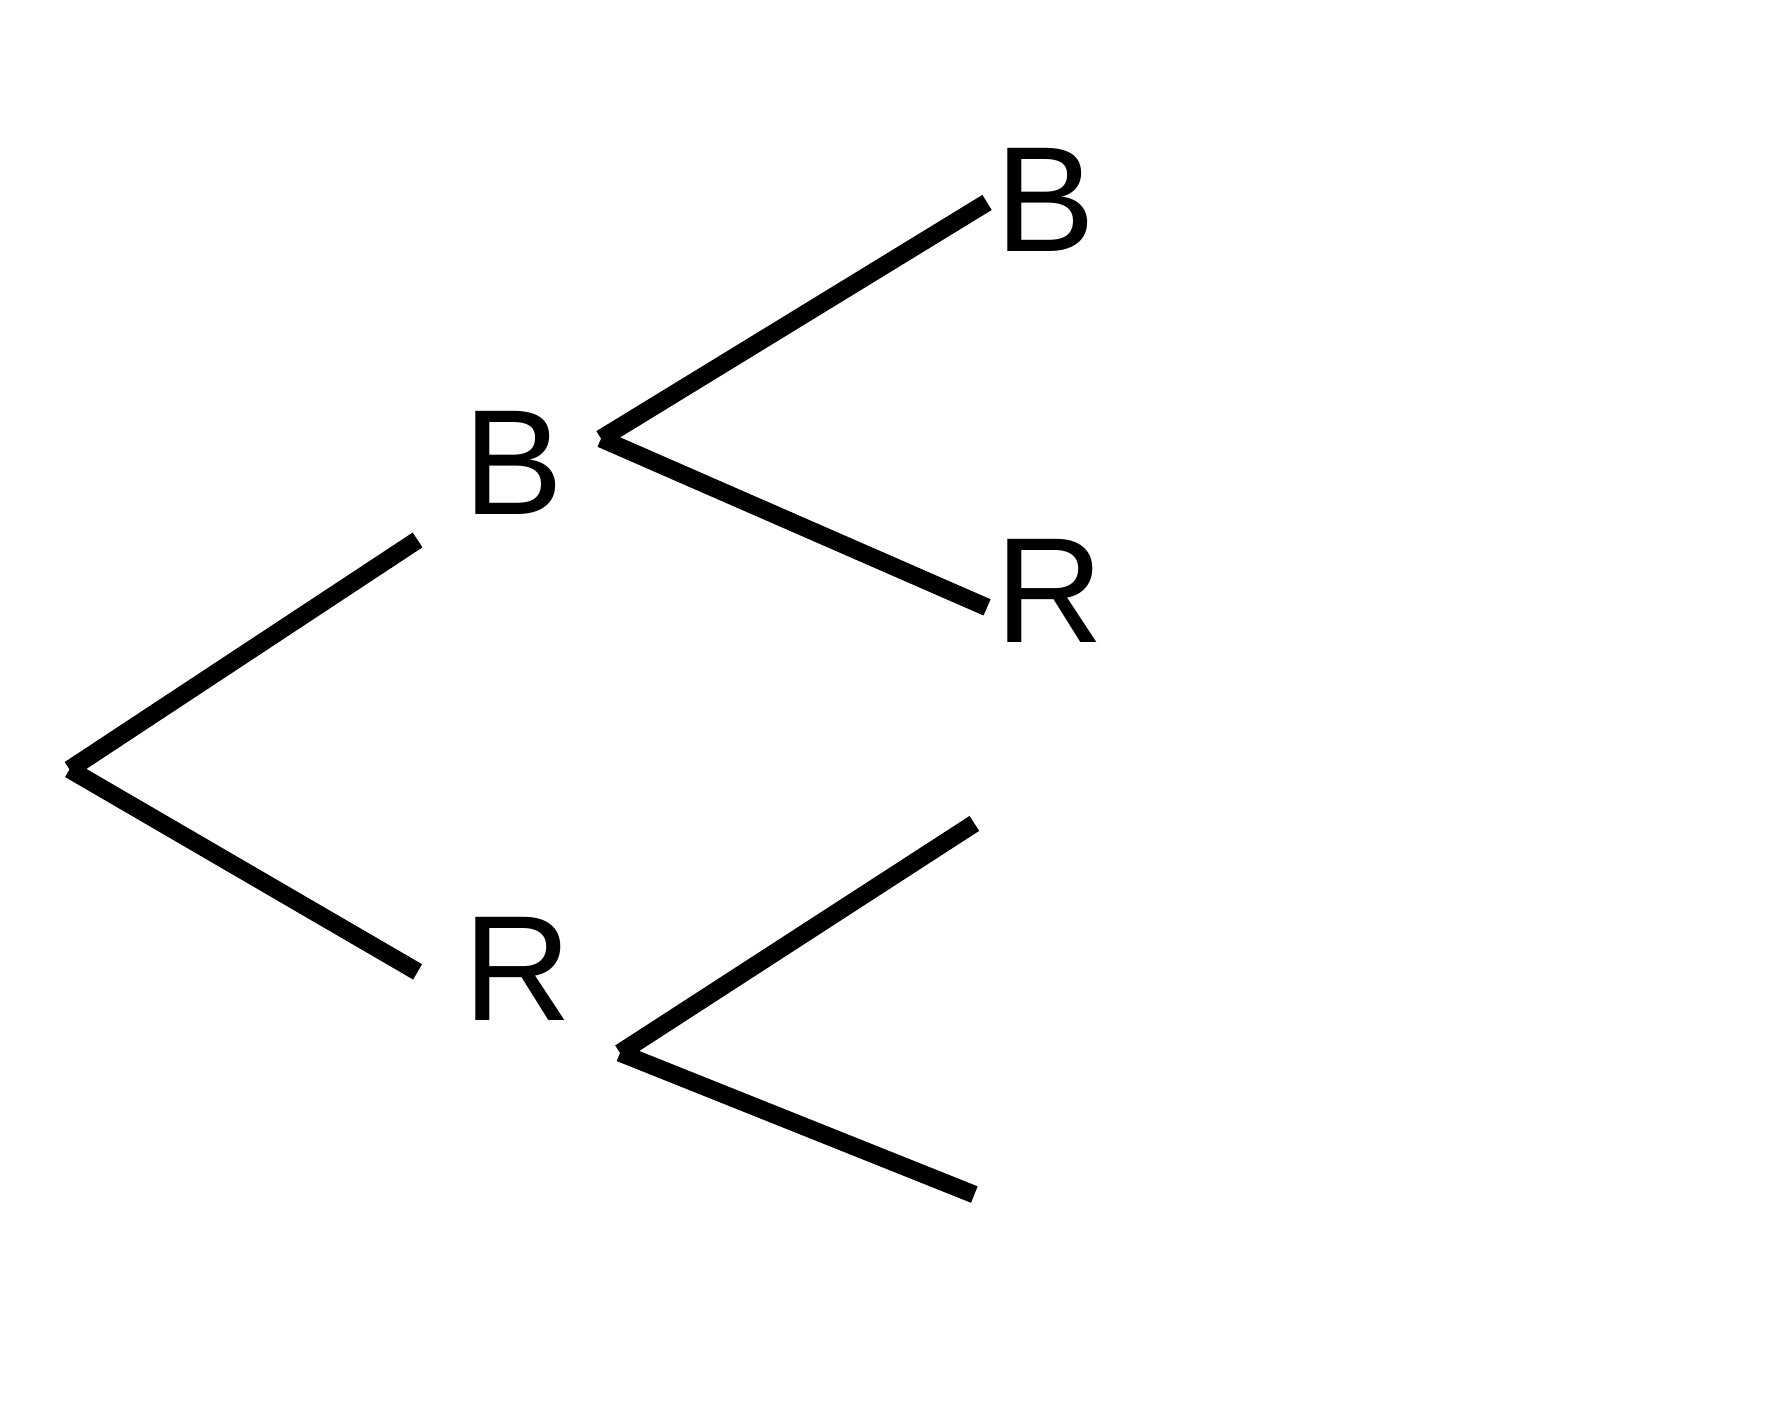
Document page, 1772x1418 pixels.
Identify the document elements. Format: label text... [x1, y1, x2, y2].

text_box B [980, 107, 1108, 317]
text_box R [980, 499, 1139, 708]
text_box B [449, 371, 576, 580]
text_box R [449, 877, 608, 1086]
